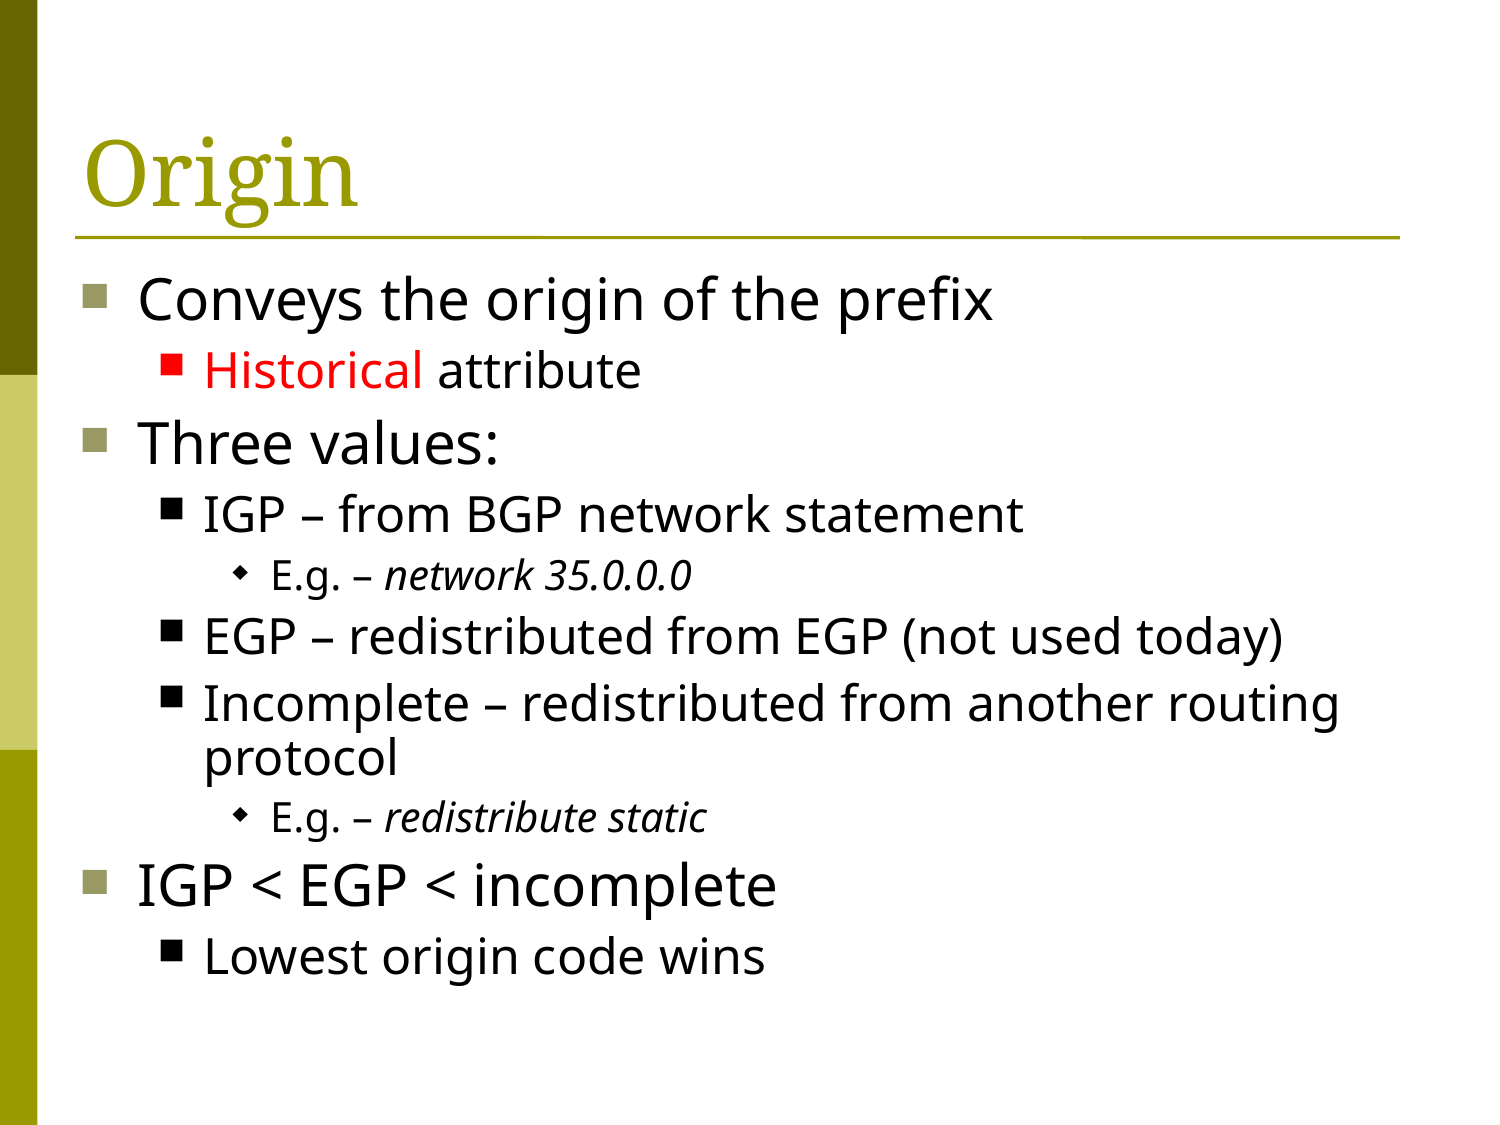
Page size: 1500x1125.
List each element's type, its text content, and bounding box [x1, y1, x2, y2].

subtitle Conveys the origin of the prefix Historical attribute Three values: IGP – from BGP network statement E.g. – network 35.0.0.0 EGP – redistributed from EGP (not used today) Incomplete – redistributed from another routing protocol E.g. – redistribute static IGP < EGP < incomplete Lowest origin code wins [75, 262, 1425, 1006]
title Origin [75, 45, 1425, 233]
